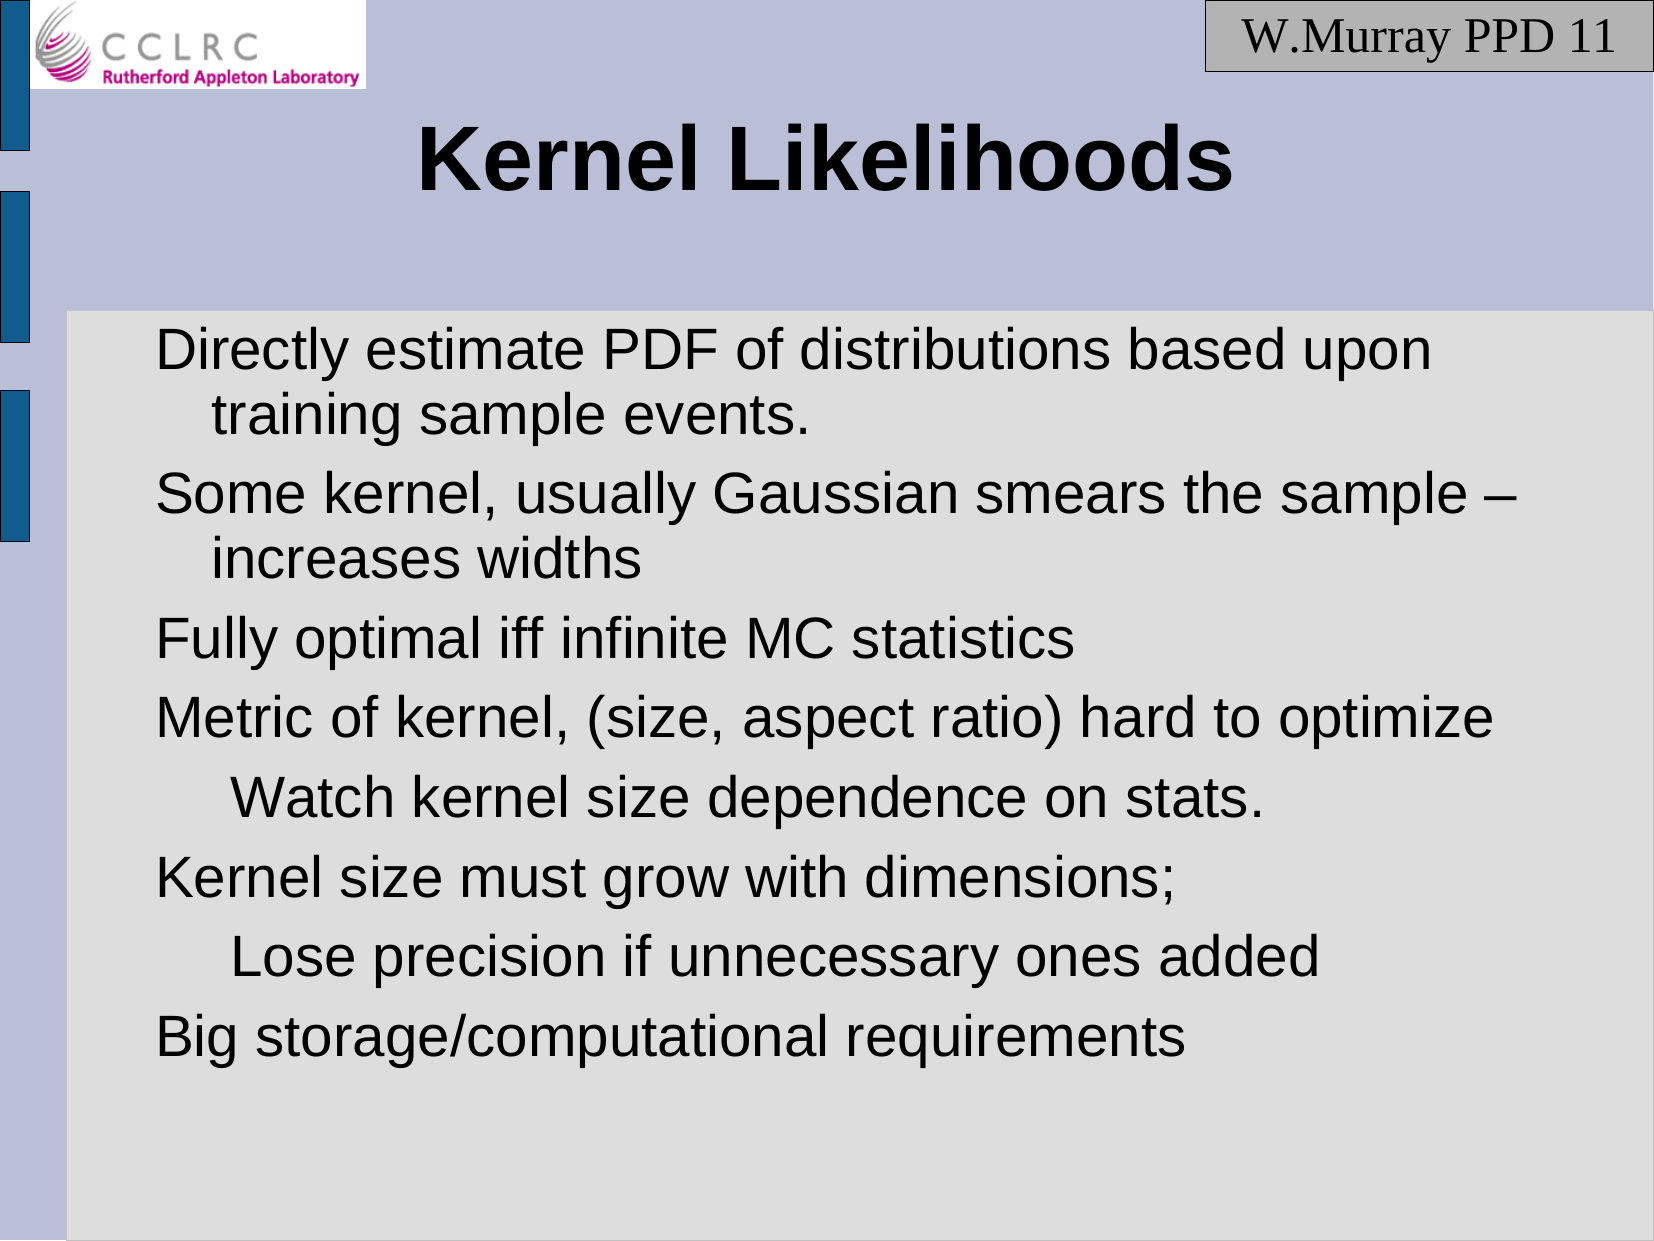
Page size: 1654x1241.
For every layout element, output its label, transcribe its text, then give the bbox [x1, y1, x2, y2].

list Directly estimate PDF of distributions based upon training sample events. Some kernel, usually Gaussian smears the sample – increases widths Fully optimal iff infinite MC statistics Metric of kernel, (size, aspect ratio) hard to optimize Watch kernel size dependence on stats. Kernel size must grow with dimensions; Lose precision if unnecessary ones added Big storage/computational requirements [140, 308, 1546, 1241]
picture [30, 0, 366, 89]
title Kernel Likelihoods [124, 55, 1530, 262]
